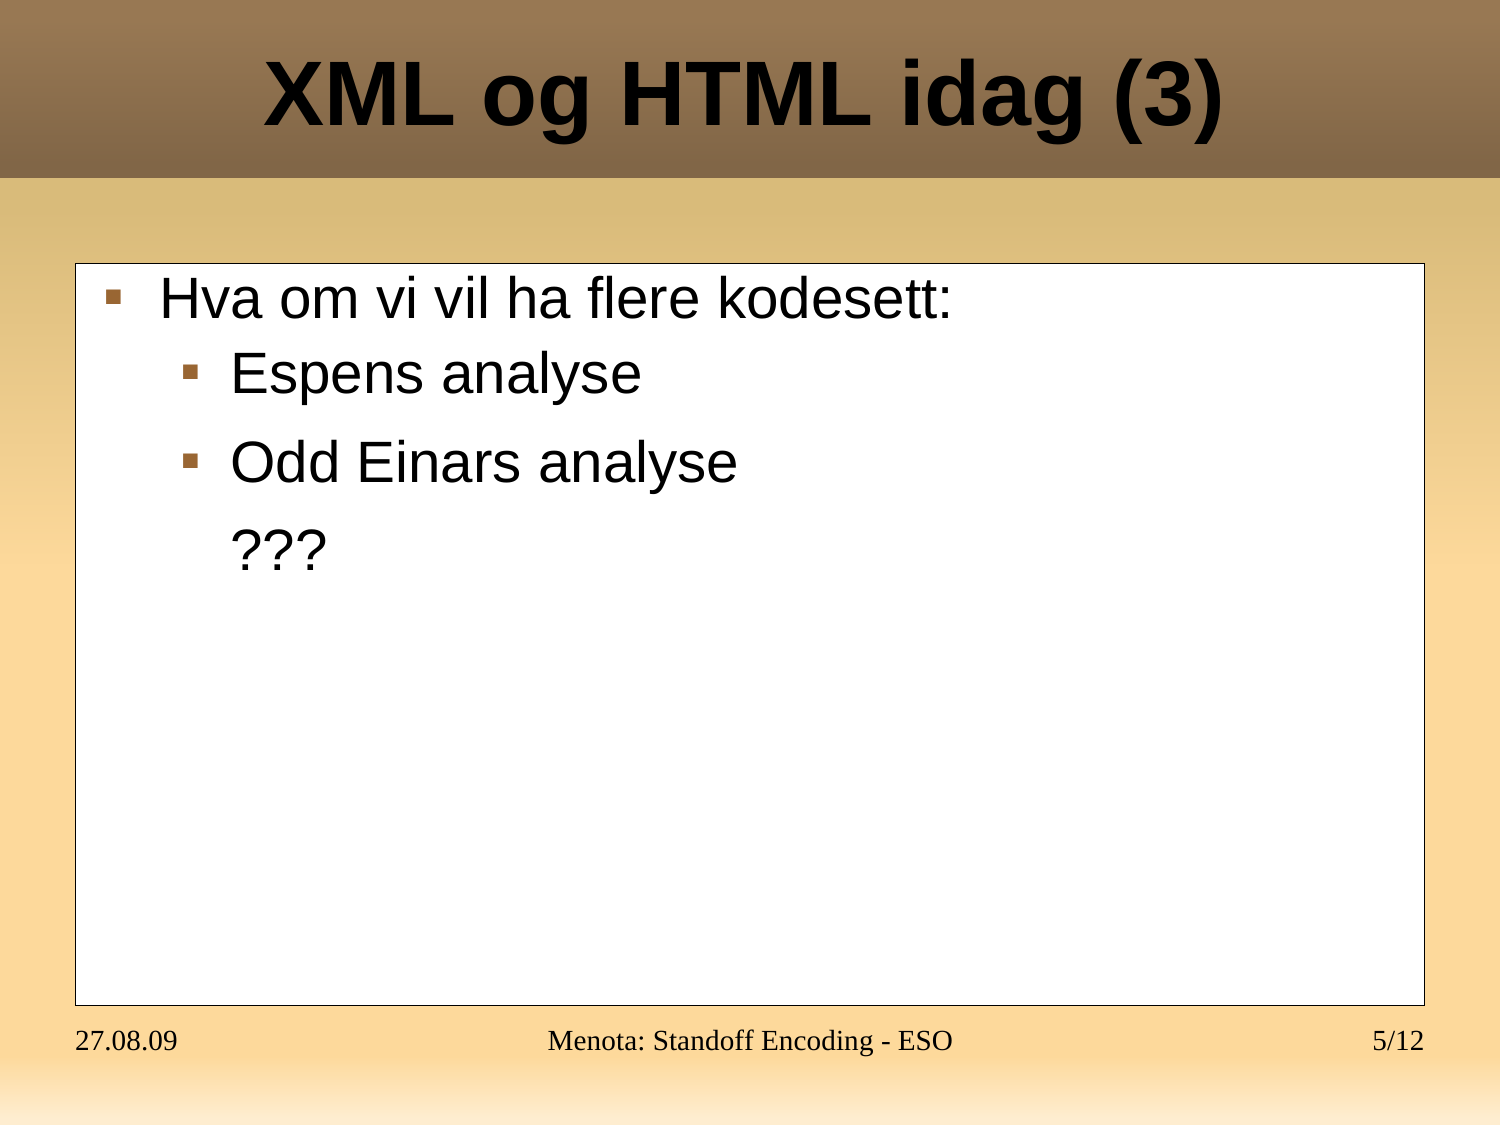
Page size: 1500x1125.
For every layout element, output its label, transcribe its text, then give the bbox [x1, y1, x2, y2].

title XML og HTML idag (3) [69, 7, 1420, 181]
picture [0, 0, 1500, 1125]
list Hva om vi vil ha flere kodesett: Espens analyse Odd Einars analyse ??? [88, 265, 1439, 1001]
